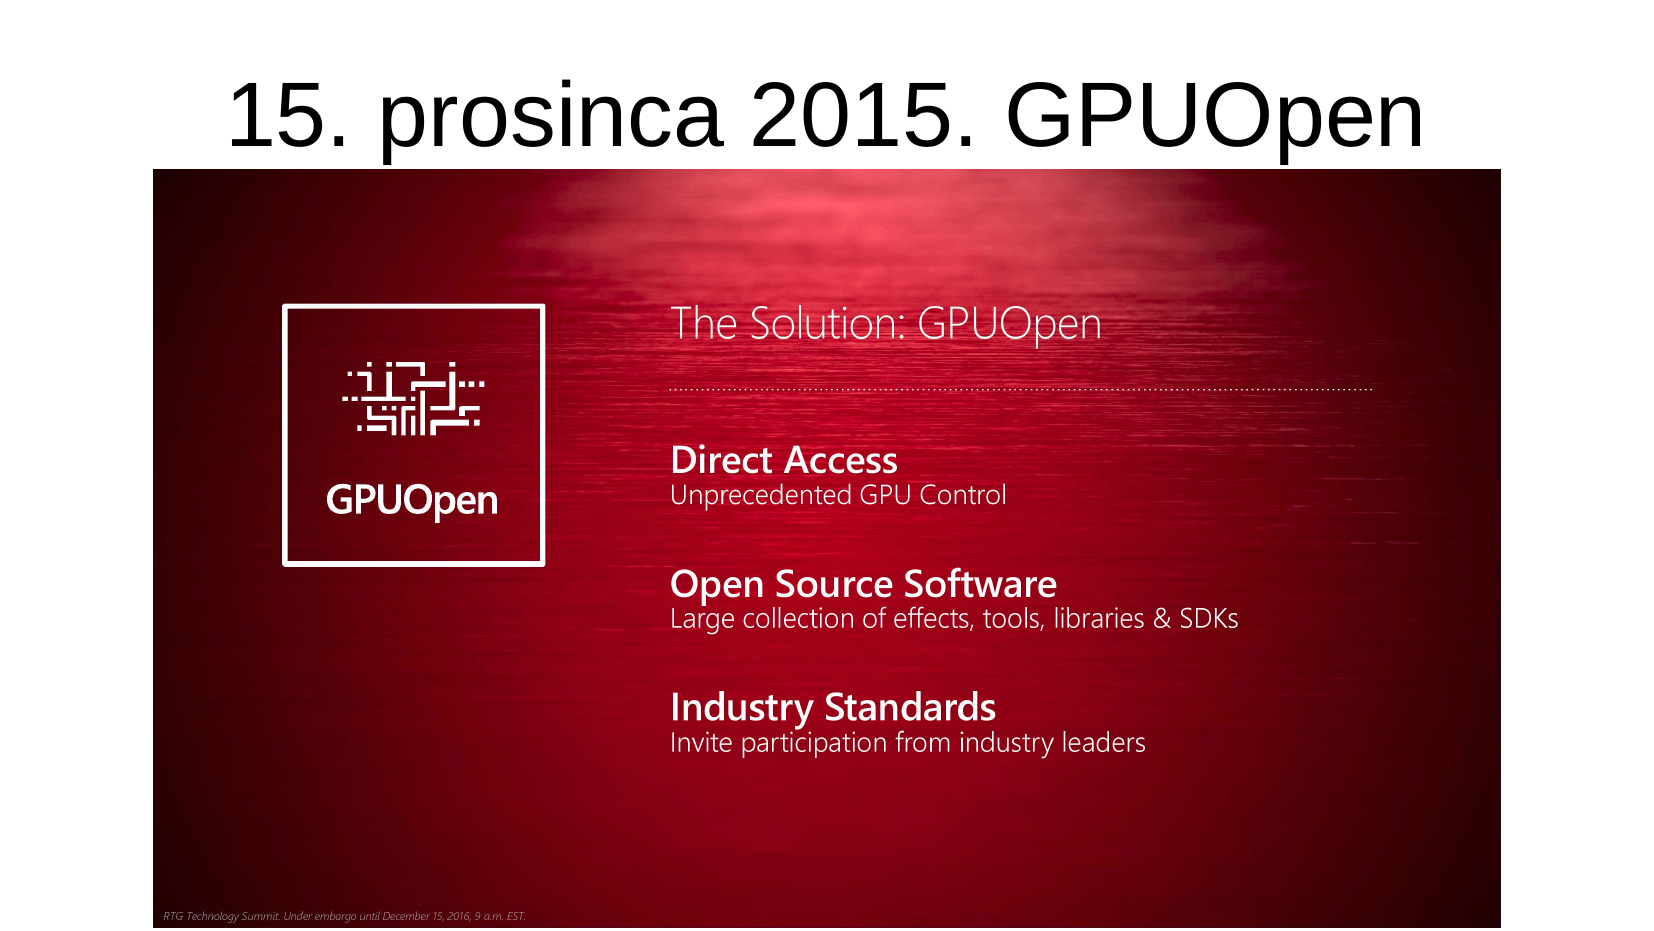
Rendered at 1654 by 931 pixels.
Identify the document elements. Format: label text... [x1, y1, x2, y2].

picture [153, 169, 1501, 928]
title 15. prosinca 2015. GPUOpen [82, 37, 1571, 193]
